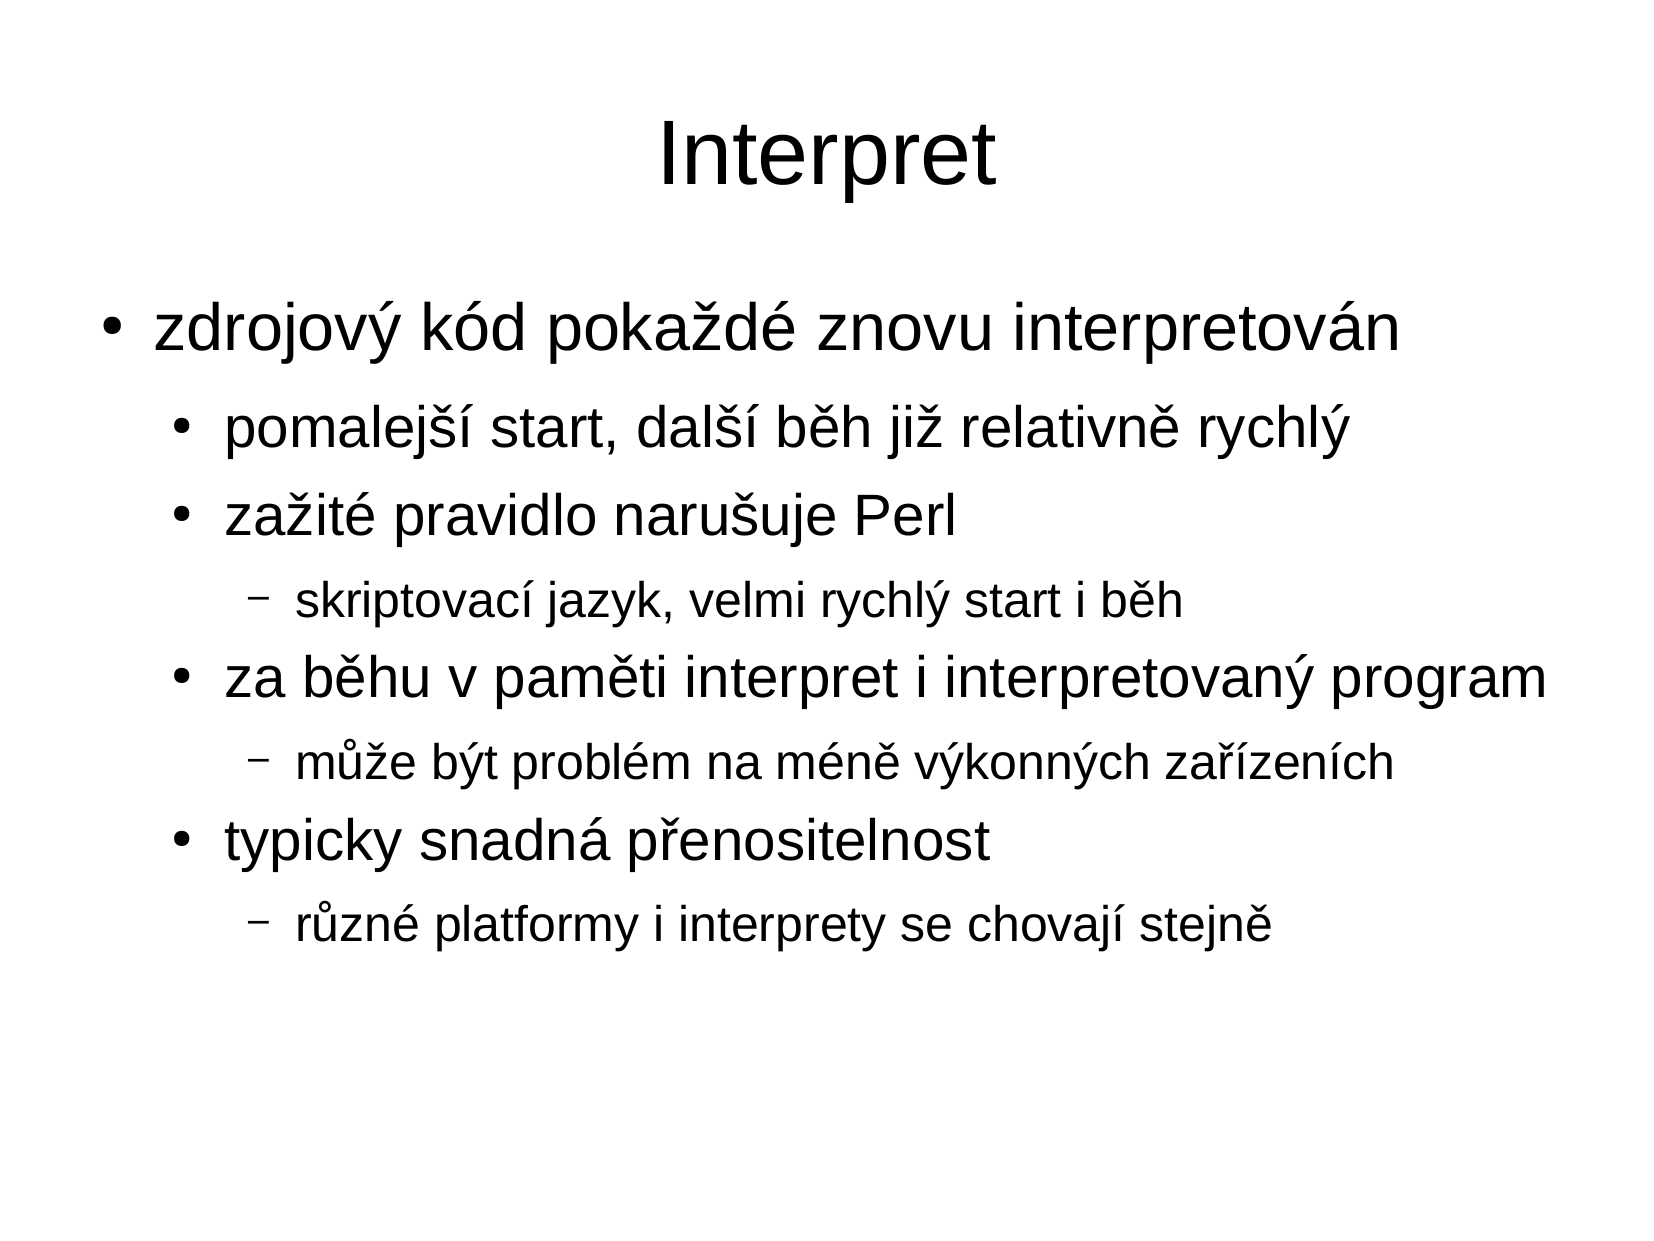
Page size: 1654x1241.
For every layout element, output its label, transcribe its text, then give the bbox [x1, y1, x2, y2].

title Interpret [82, 49, 1571, 257]
list zdrojový kód pokaždé znovu interpretován pomalejší start, další běh již relativně rychlý zažité pravidlo narušuje Perl skriptovací jazyk, velmi rychlý start i běh za běhu v paměti interpret i interpretovaný program může být problém na méně výkonných zařízeních typicky snadná přenositelnost různé platformy i interprety se chovají stejně [82, 290, 1571, 1109]
